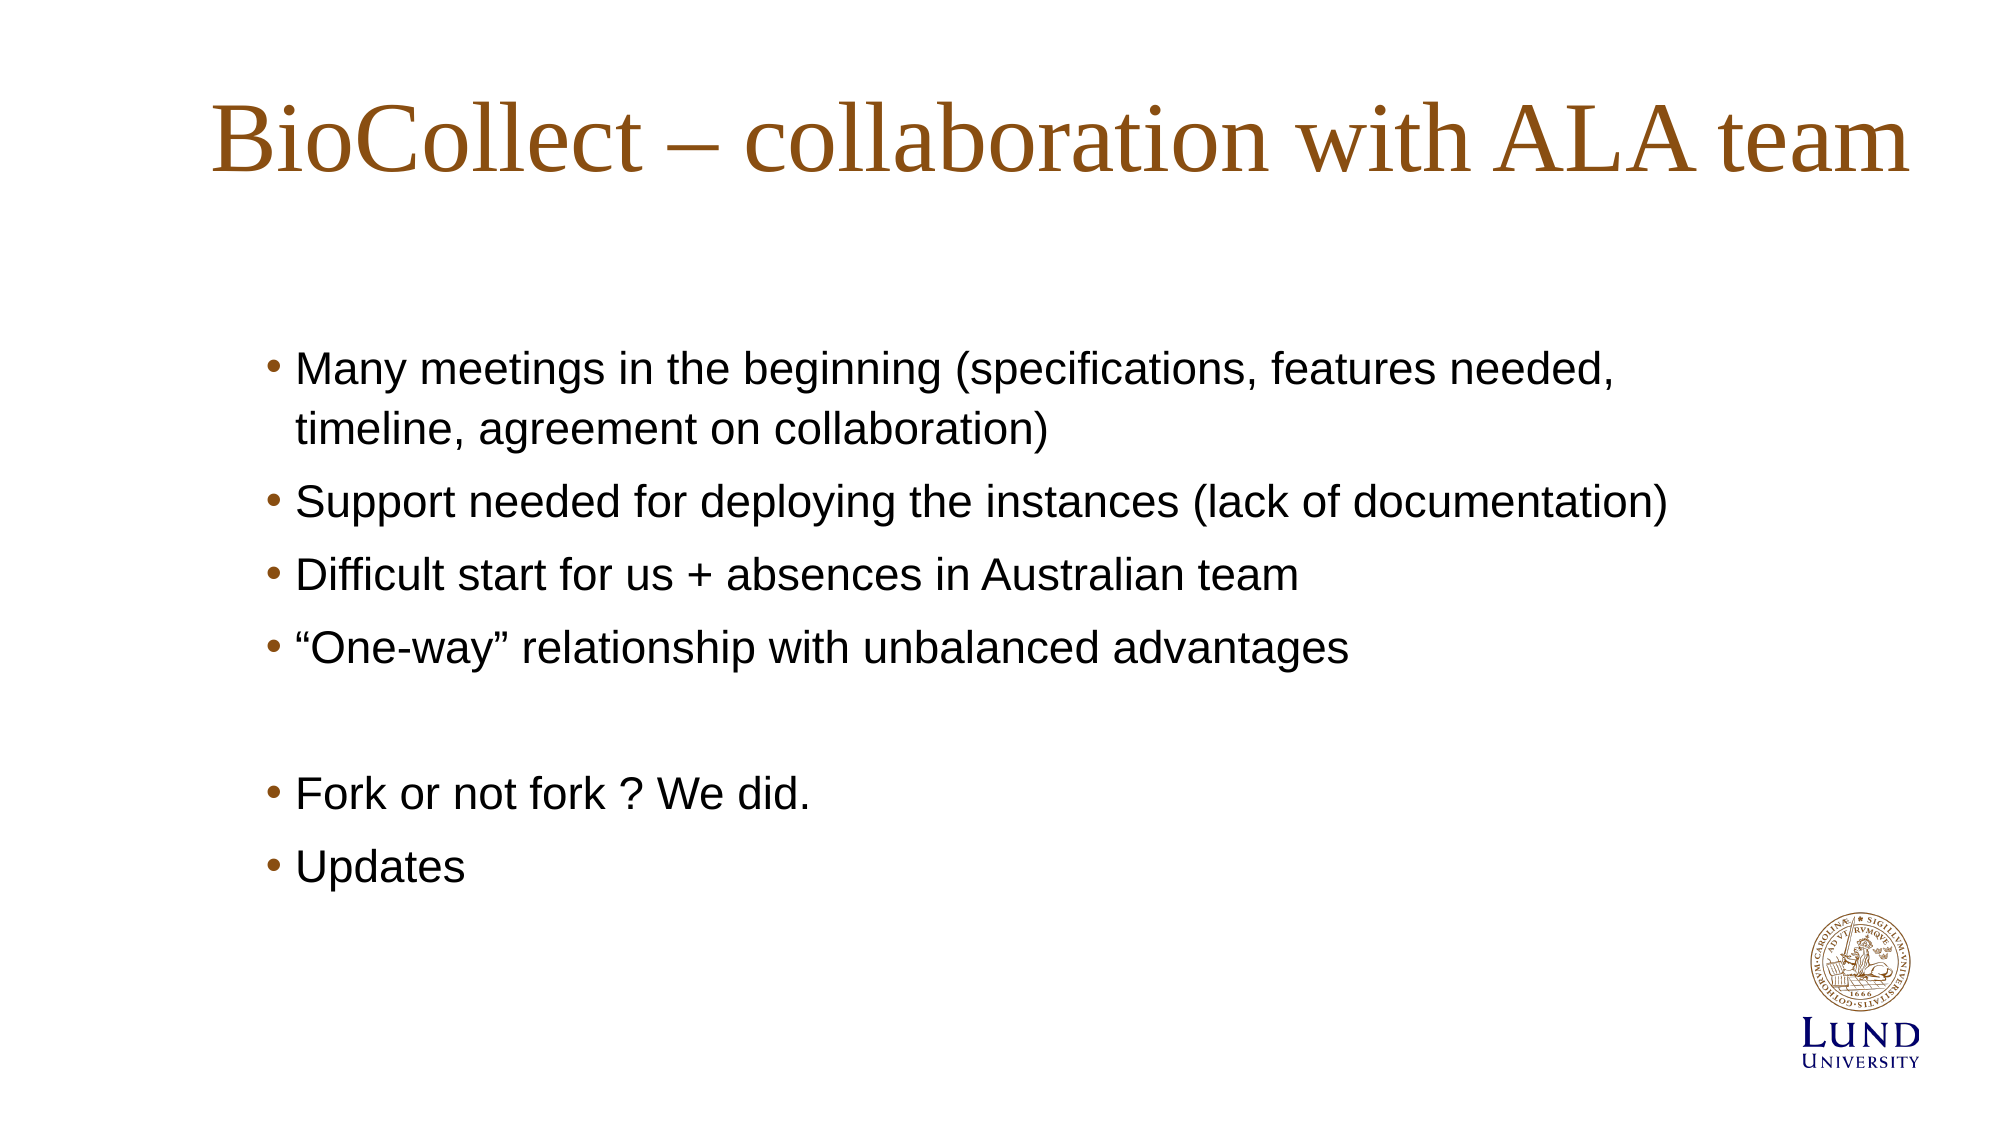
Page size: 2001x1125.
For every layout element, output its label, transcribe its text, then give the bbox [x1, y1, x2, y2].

list Many meetings in the beginning (specifications, features needed, timeline, agreement on collaboration) Support needed for deploying the instances (lack of documentation) Difficult start for us + absences in Australian team “One-way” relationship with unbalanced advantages Fork or not fork ? We did. Updates [265, 265, 1713, 916]
title BioCollect – collaboration with ALA team [210, 50, 1921, 240]
